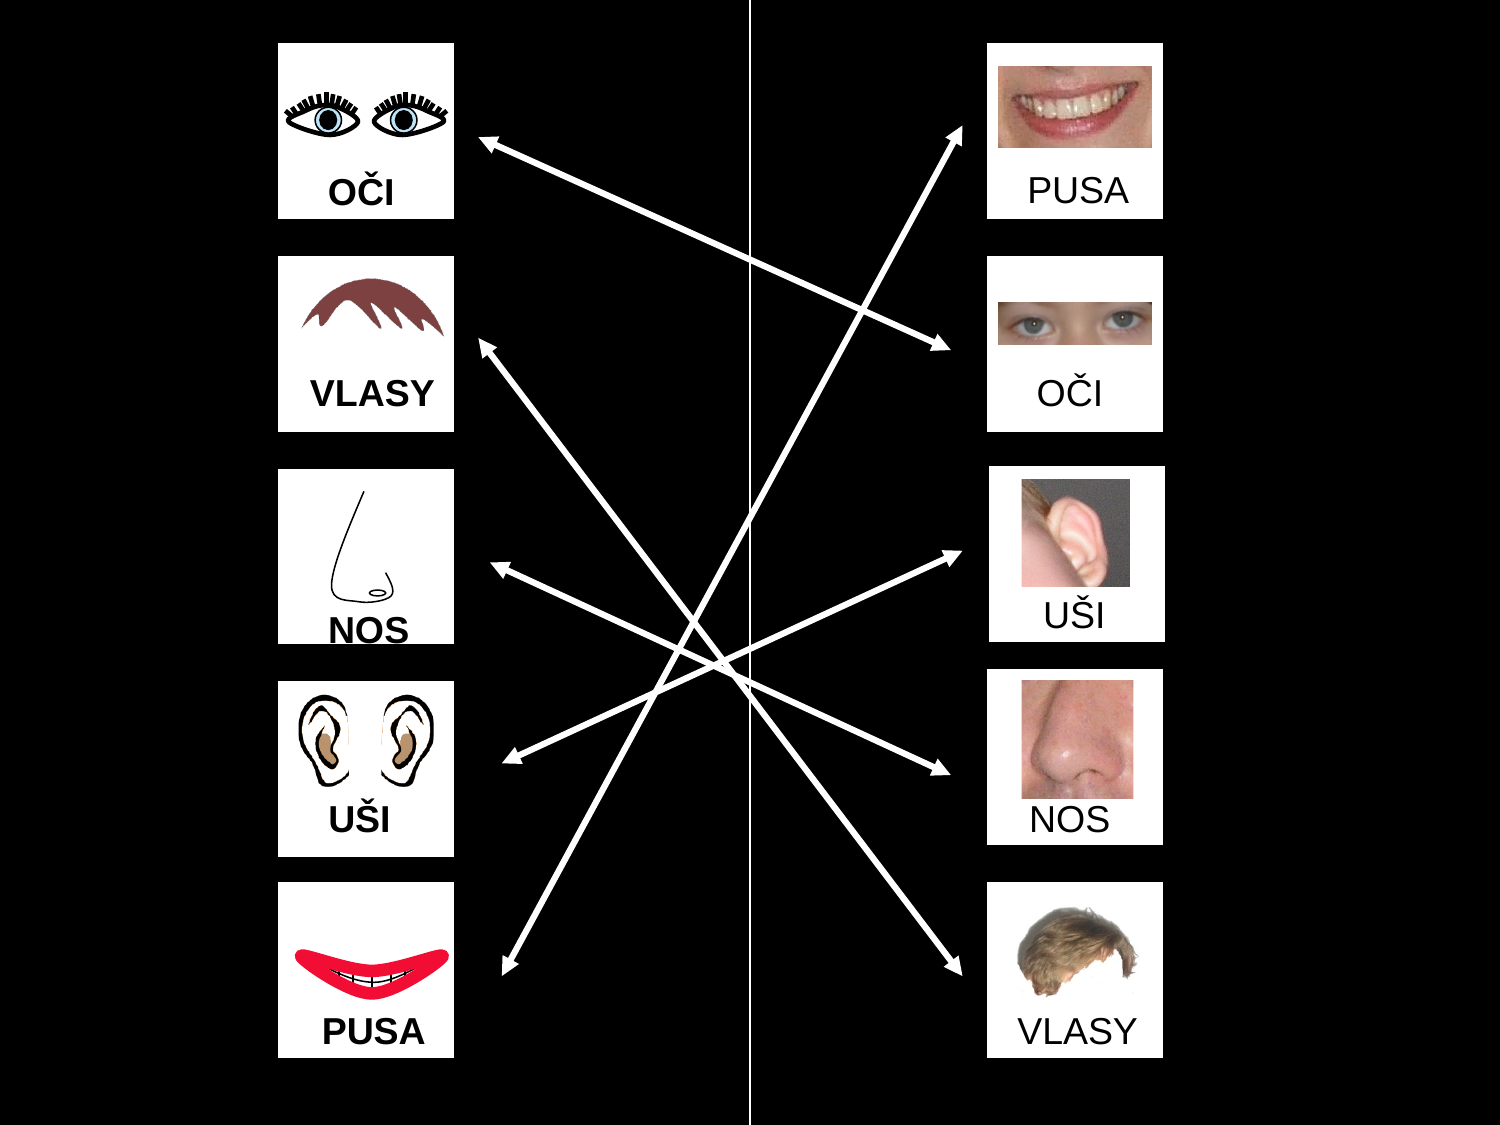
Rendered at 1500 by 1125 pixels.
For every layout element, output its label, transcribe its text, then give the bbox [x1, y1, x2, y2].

text_box NOS [313, 597, 425, 659]
text_box [986, 668, 1164, 846]
picture [1021, 680, 1134, 799]
text_box [277, 881, 455, 1059]
text_box [277, 255, 455, 433]
text_box PUSA [307, 999, 441, 1061]
text_box [986, 881, 1164, 1059]
text_box [277, 42, 455, 220]
text_box VLASY [295, 361, 451, 423]
text_box UŠI [1028, 587, 1121, 644]
text_box [373, 976, 390, 981]
text_box VLASY [1002, 999, 1154, 1060]
text_box PUSA [1012, 158, 1145, 219]
text_box NOS [1014, 786, 1126, 848]
picture [301, 278, 445, 342]
text_box UŠI [313, 786, 406, 848]
text_box OČI [313, 160, 410, 222]
text_box [986, 42, 1164, 220]
text_box [354, 981, 371, 987]
picture [998, 903, 1140, 1000]
text_box [988, 465, 1166, 643]
text_box [986, 255, 1164, 433]
picture [998, 302, 1152, 345]
picture [381, 694, 434, 787]
picture [1021, 479, 1130, 587]
text_box [277, 467, 455, 645]
picture [998, 66, 1152, 148]
text_box [277, 680, 455, 858]
text_box [373, 981, 390, 987]
picture [298, 694, 349, 787]
text_box OČI [1021, 361, 1119, 423]
text_box [372, 591, 383, 595]
text_box [354, 976, 371, 981]
